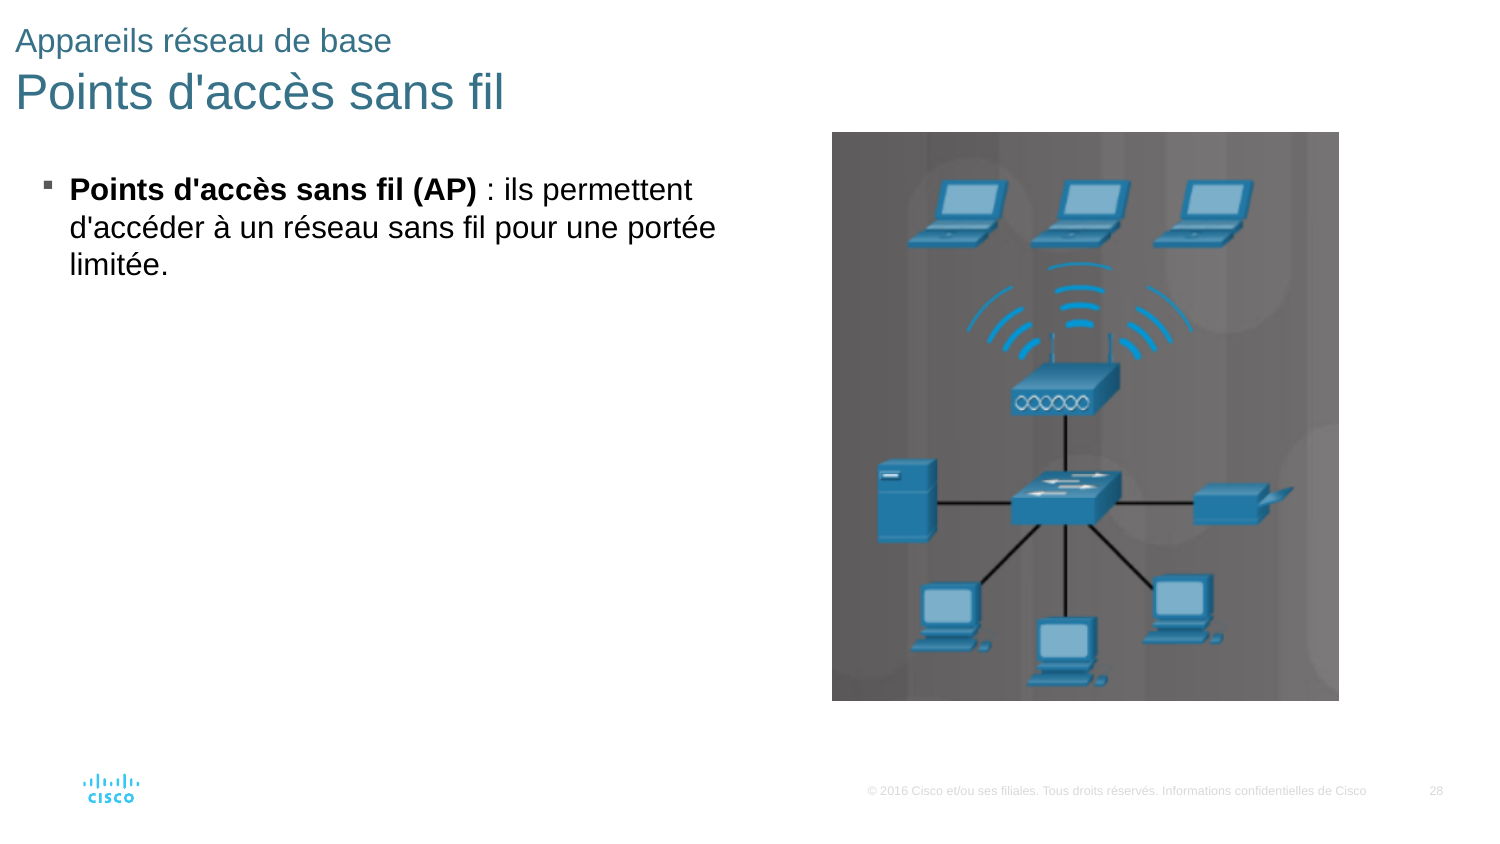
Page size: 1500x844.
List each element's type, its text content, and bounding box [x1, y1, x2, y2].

list Points d'accès sans fil (AP) : ils permettent d'accéder à un réseau sans fil pour une portée limitée. [26, 162, 761, 676]
title Appareils réseau de base Points d'accès sans fil [0, 7, 1500, 132]
picture [832, 132, 1339, 701]
